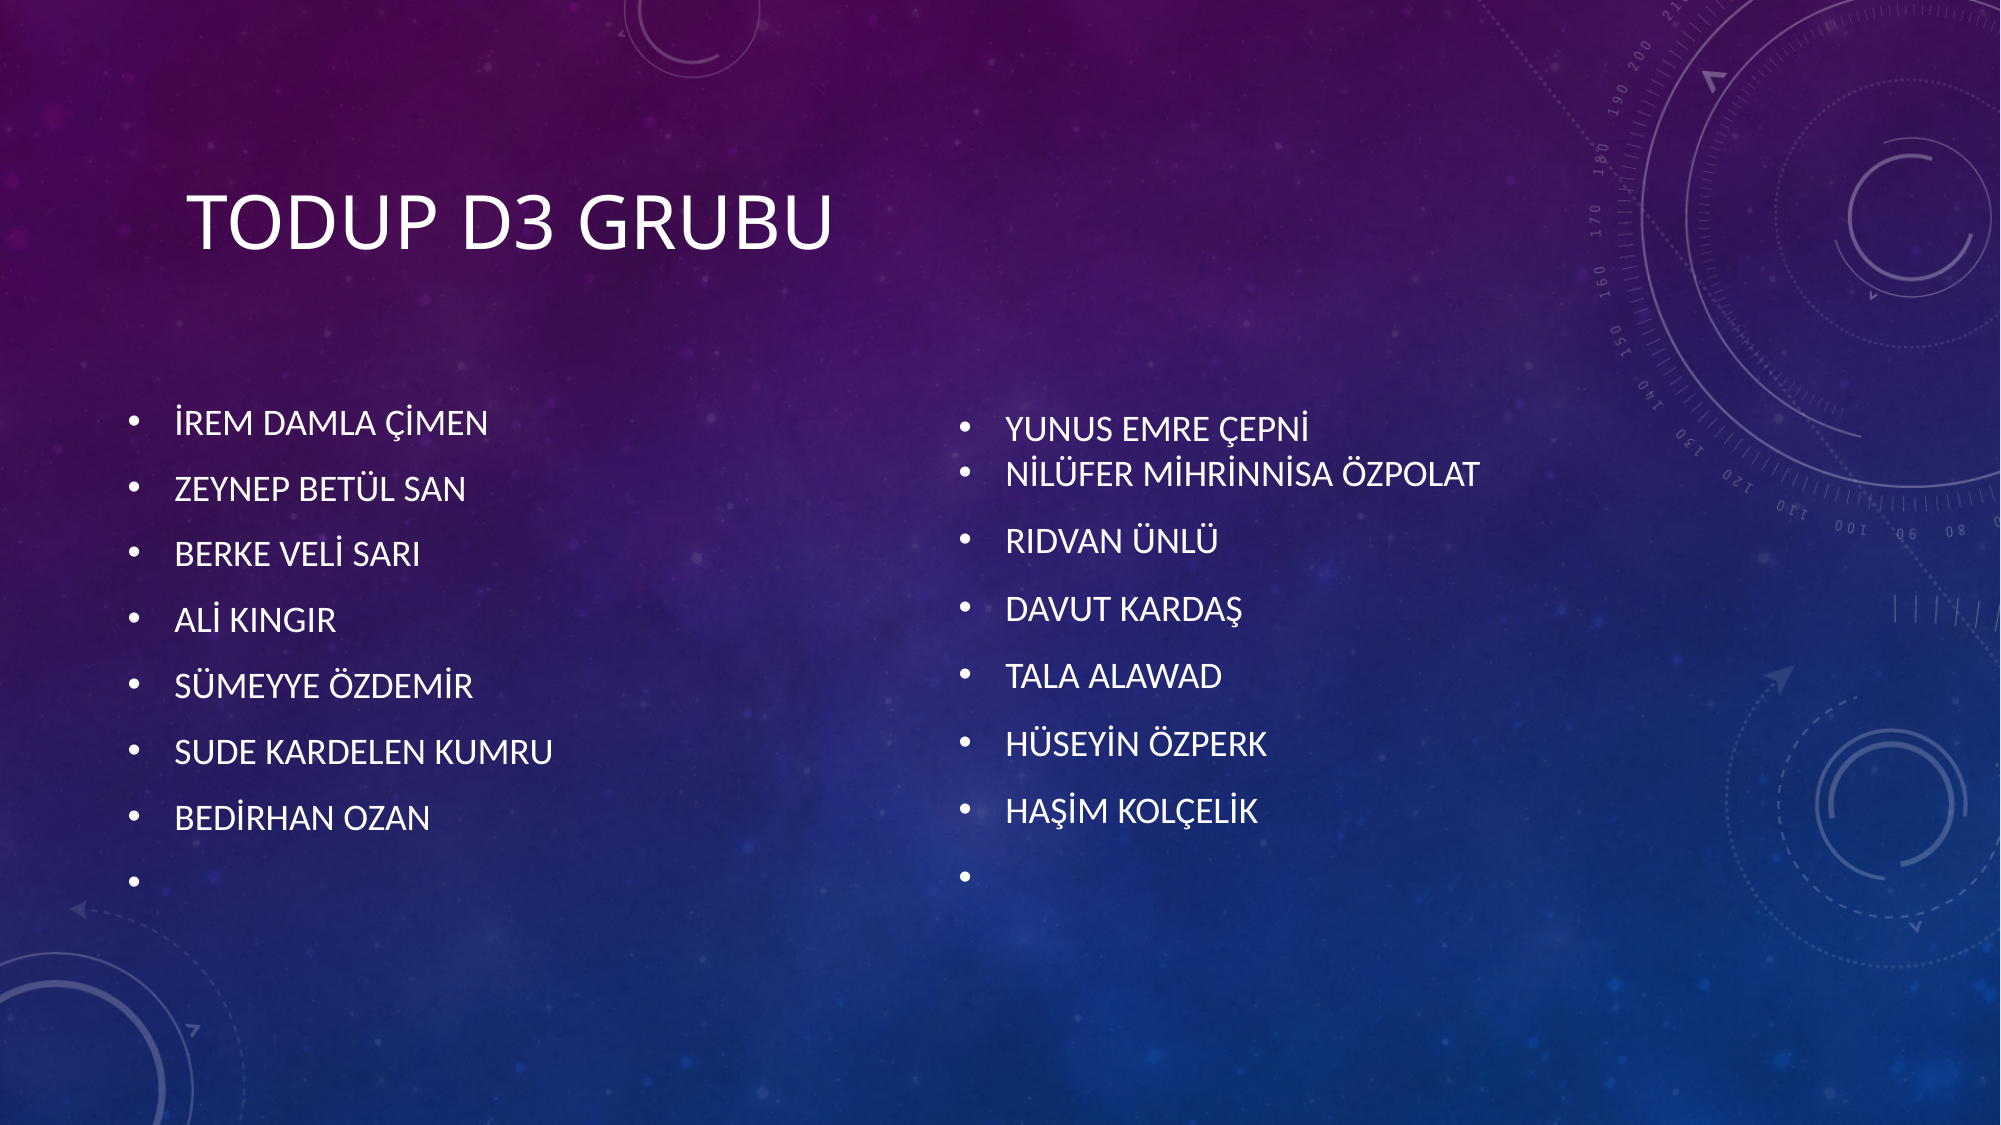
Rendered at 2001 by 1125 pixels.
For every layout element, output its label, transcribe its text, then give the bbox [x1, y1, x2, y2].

title Todup d3 gruBU [112, 99, 1775, 339]
text_box YUNUS EMRE ÇEPNİ NİLÜFER MİHRİNNİSA ÖZPOLAT RIDVAN ÜNLÜ DAVUT KARDAŞ TALA ALAWAD HÜSEYİN ÖZPERK HAŞİM KOLÇELİK [943, 351, 1784, 958]
list İREM DAMLA ÇİMEN ZEYNEP BETÜL SAN BERKE VELİ SARI ALİ KINGIR SÜMEYYE ÖZDEMİR SUDE KARDELEN KUMRU BEDİRHAN OZAN [112, 351, 856, 950]
